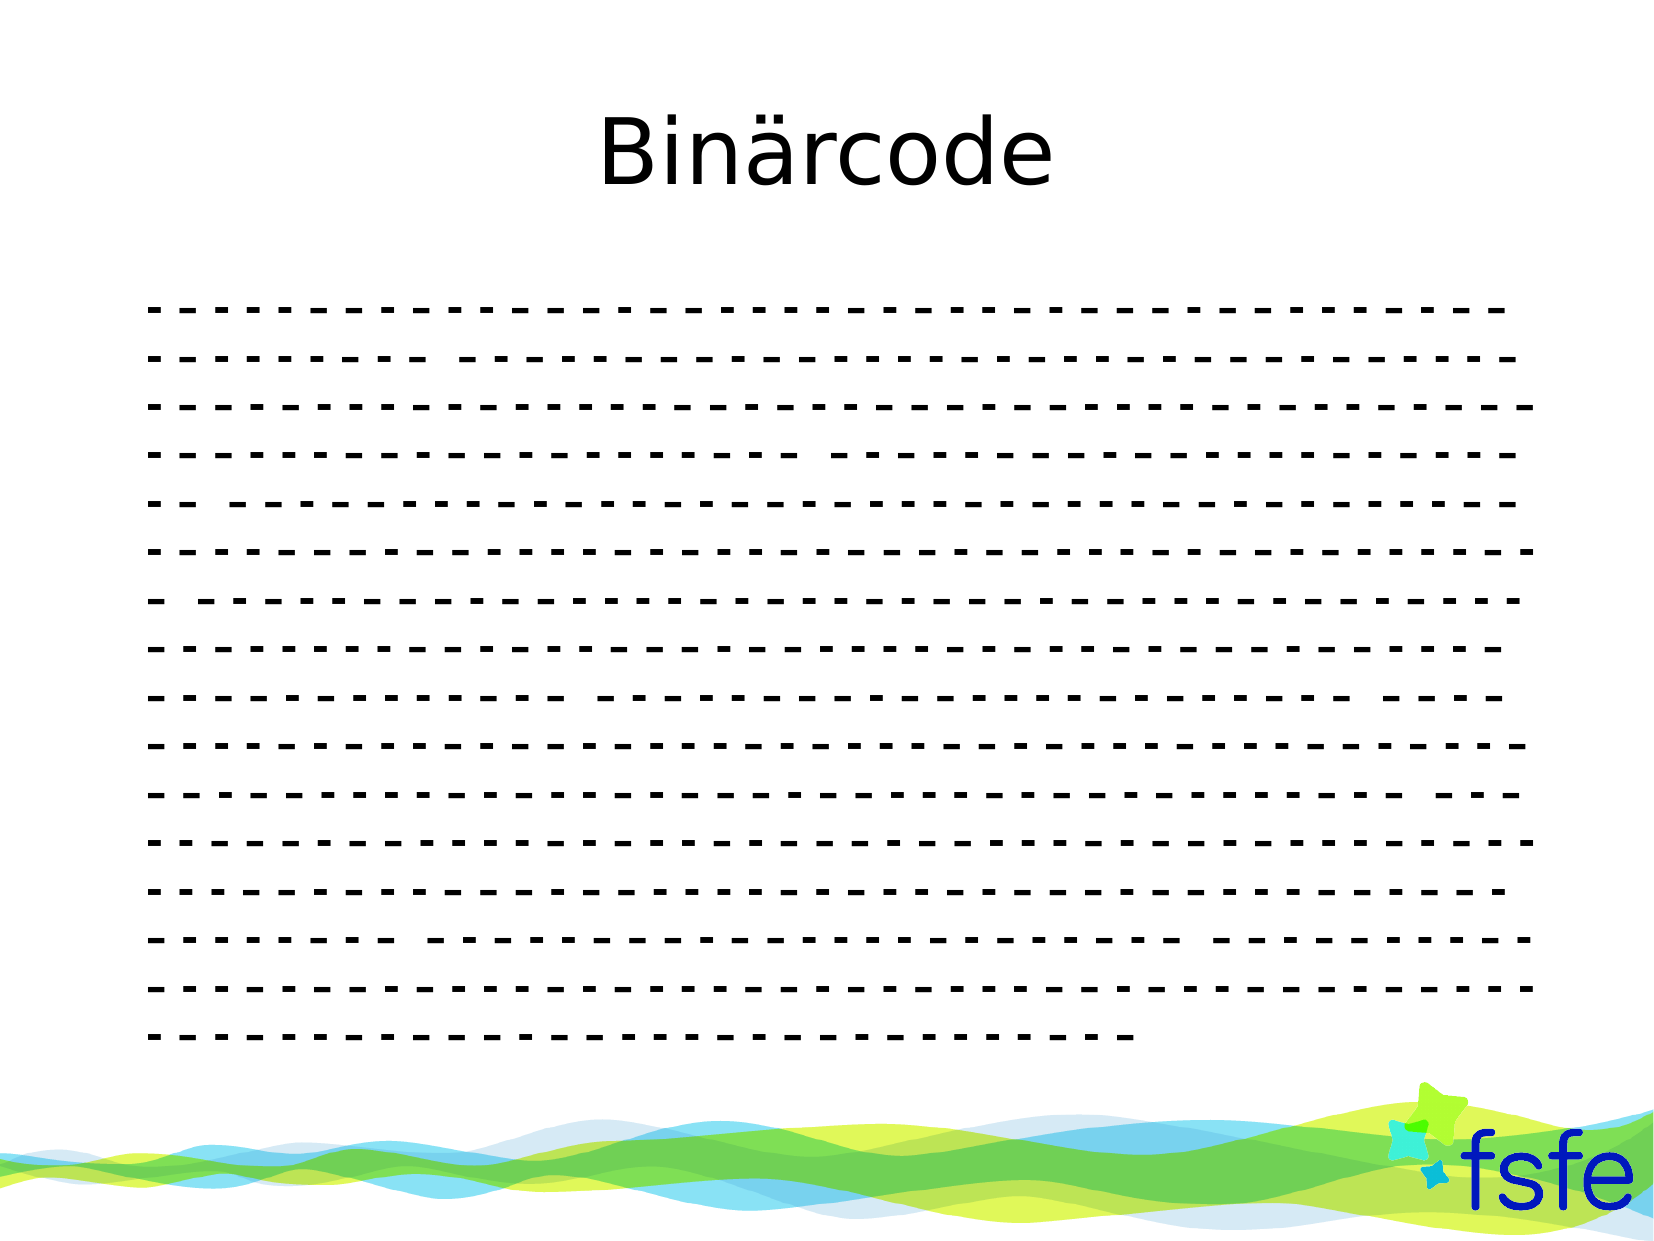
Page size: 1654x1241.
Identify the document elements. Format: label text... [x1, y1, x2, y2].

list - – - - - – – - – - - – – – - – – - - - - – - – - - – - – – – - – – - - - – - – – - – - - - - – - – – - – - - – – – - – – - - - - – - – - - – - – – – - – – - - - – - – – - – - - - – - – - - - - - – – - – - - – – – - – – - - - - – - – - - – - – – – - – – - - - – – - – – - – - - - - – - – – - – - - – – – - – – - - - - – - – - - – - – – – - – – - - - – - – - - – - – – - – - - - – - – - - - – – - – - – - - - – – - – - - – – – - – – - - - - – - – - - – - – – – - – – - - - – - – – - – - - - - – - – – - – - - – – – - – – - - - - – - – - - – - – – – - – – - - - – - – – - – - - - – - – - - - - - – – - – - - – – – - – – - - - - – - – - - – - – – – - – – - - - – – - – – - – - - - - – - – – - – - - – – – - – – - - - - – - – - - – - – – – - – – - - - – - – - - – - – – - – - - - – - – - - - – – - – - - - – - - - – – - – - - – – – - – – - - - - – - – - - – - – – – - – – - - - – - – – - – - - - - – - – – - – - - – – – - – – - - - - – - – - - – - – – – - – – - - - – - – – - – - - - – - – - - - - - – – - – - - – – – - – – - - - - – - – - - – - – – – - – – - - - – – - – – - – - - - - – - – – - – - - – – – - – – - - - - – - – - - – - – – – - – – - - - – - – - - – - – – - – - - - – - – - - - – – - – - – - - - – – - – - - – – – - – – - - - - – - – - - – - – – – - – – - - - – - – – - – - - - - – - – [75, 283, 1538, 1060]
title Binärcode [82, 56, 1571, 250]
picture [0, 1081, 1654, 1241]
